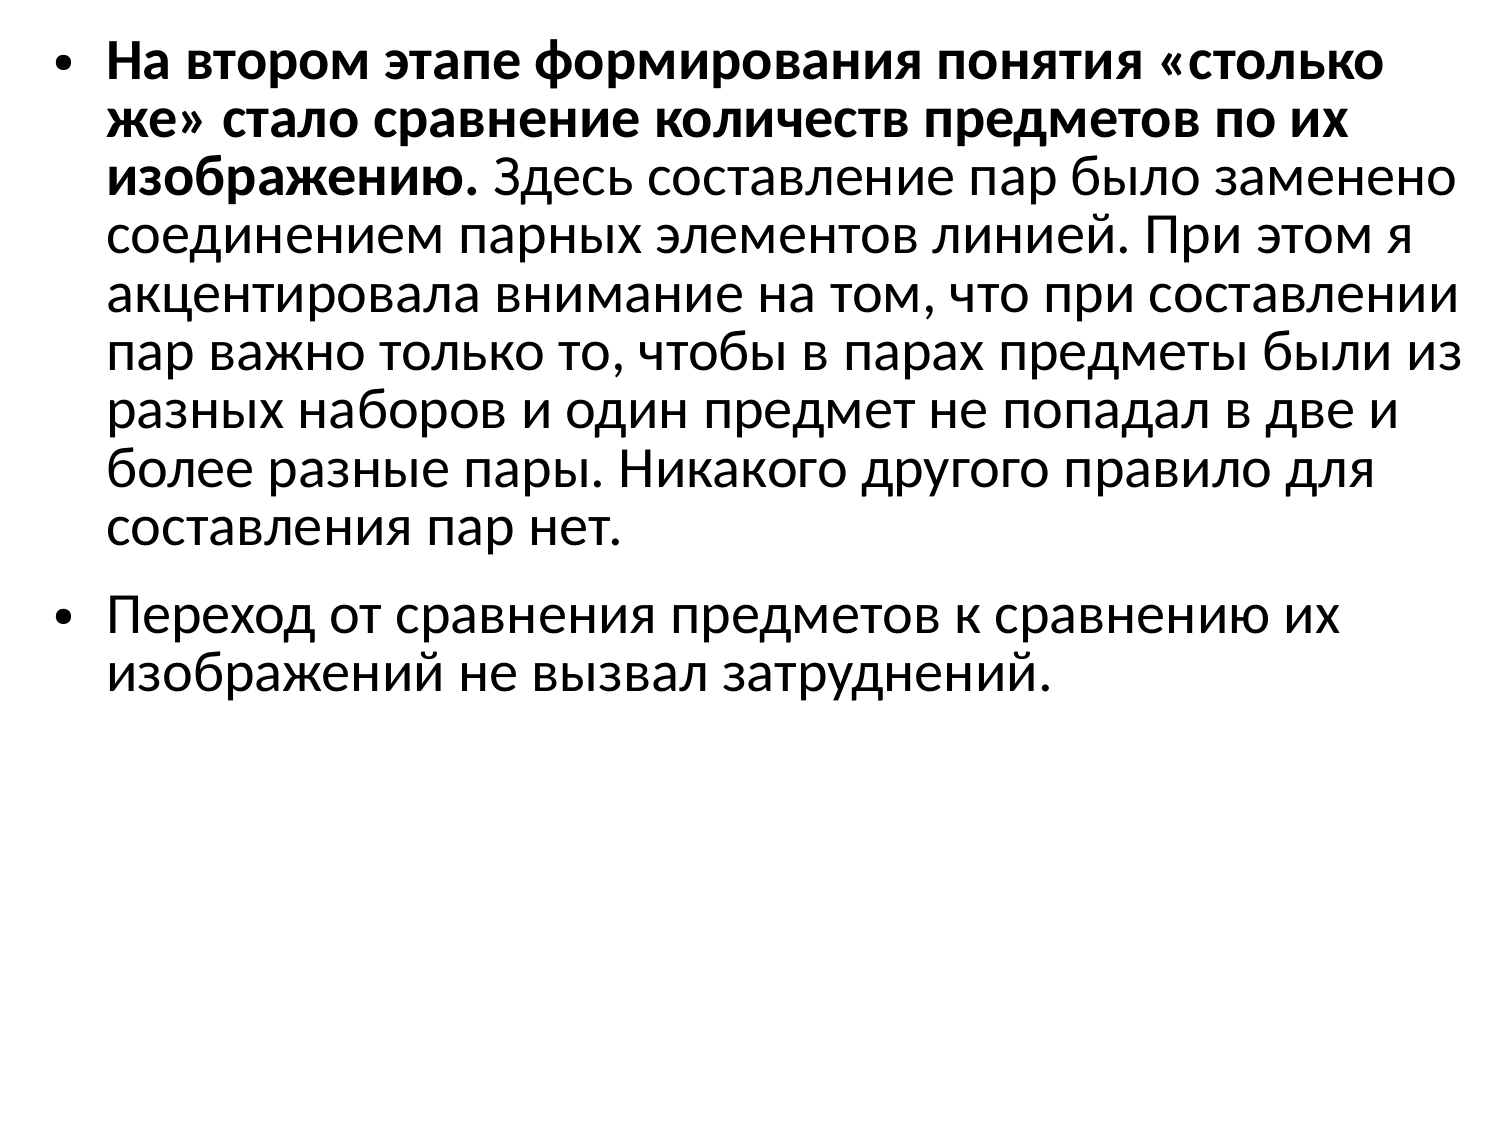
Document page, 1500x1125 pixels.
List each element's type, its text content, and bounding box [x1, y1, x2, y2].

list На втором этапе формирования понятия «столько же» стало сравнение количеств предметов по их изображению. Здесь составление пар было заменено соединением парных элементов линией. При этом я акцентировала внимание на том, что при составлении пар важно только то, чтобы в парах предметы были из разных наборов и один предмет не попадал в две и более разные пары. Никакого другого правило для составления пар нет. Переход от сравнения предметов к сравнению их изображений не вызвал затруднений. [35, 35, 1477, 1028]
